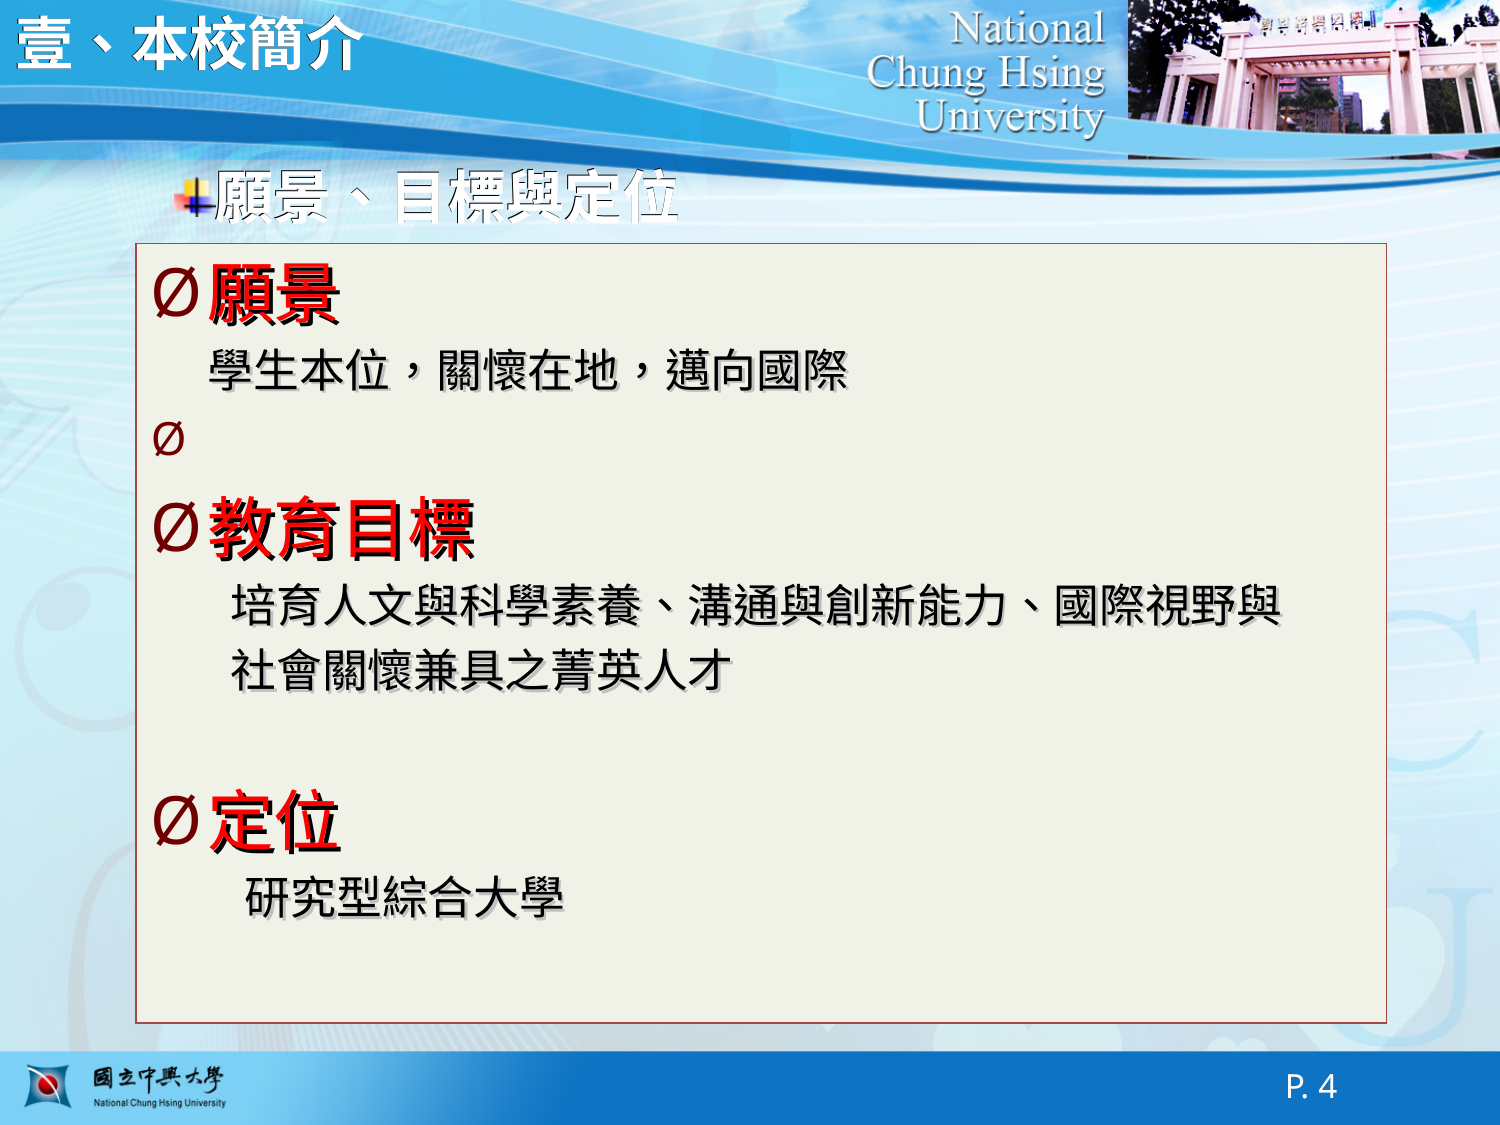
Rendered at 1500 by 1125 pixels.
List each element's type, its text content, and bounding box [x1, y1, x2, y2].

text_box 壹、本校簡介 [0, 0, 869, 79]
text_box 願景、目標與定位 [159, 153, 1329, 238]
text_box 願景 學生本位，關懷在地，邁向國際 教育目標 培育人文與科學素養、溝通與創新能力、國際視野與 社會關懷兼具之菁英人才 定位 研究型綜合大學 [135, 243, 1387, 1024]
